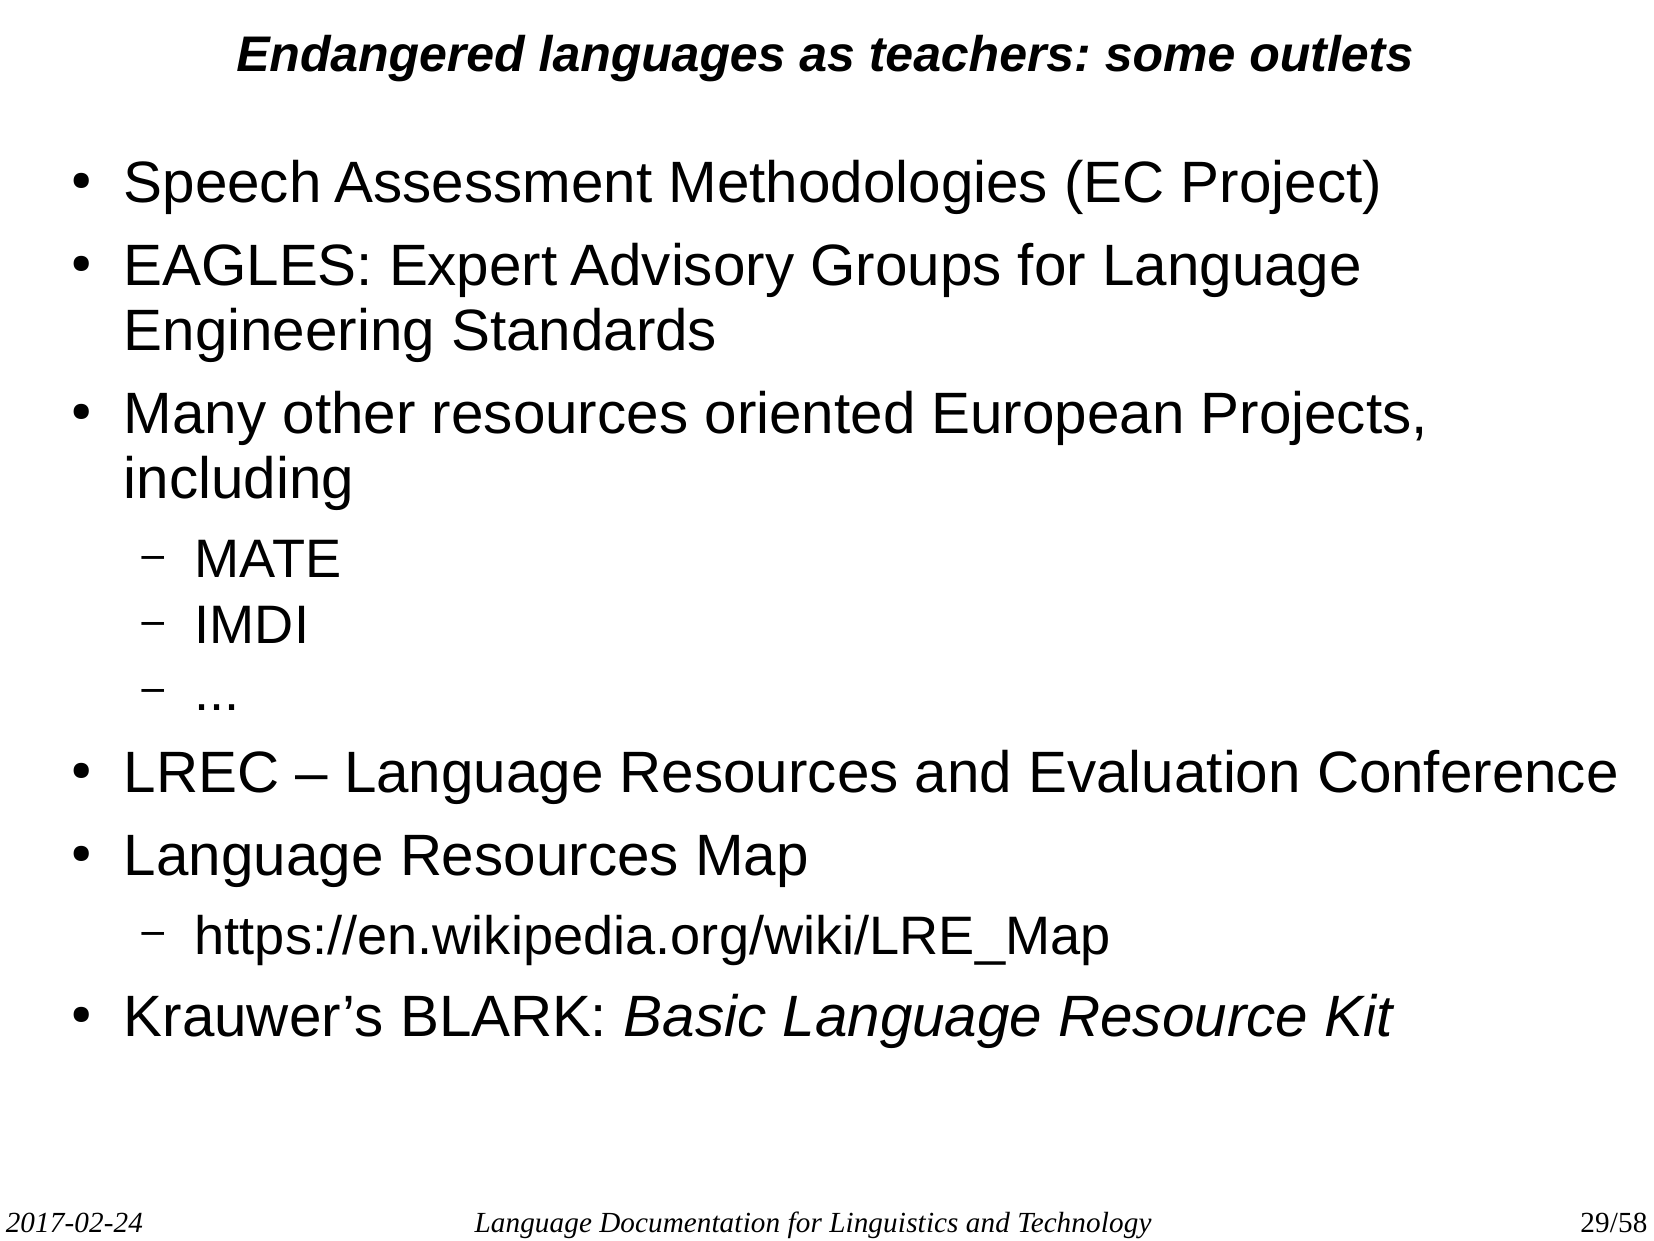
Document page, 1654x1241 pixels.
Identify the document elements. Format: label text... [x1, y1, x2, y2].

title Endangered languages as teachers: some outlets [0, 2, 1654, 106]
list Speech Assessment Methodologies (EC Project) EAGLES: Expert Advisory Groups for Language Engineering Standards Many other resources oriented European Projects, including MATE IMDI ... LREC – Language Resources and Evaluation Conference Language Resources Map https://en.wikipedia.org/wiki/LRE_Map Krauwer’s BLARK: Basic Language Resource Kit [53, 150, 1651, 1193]
